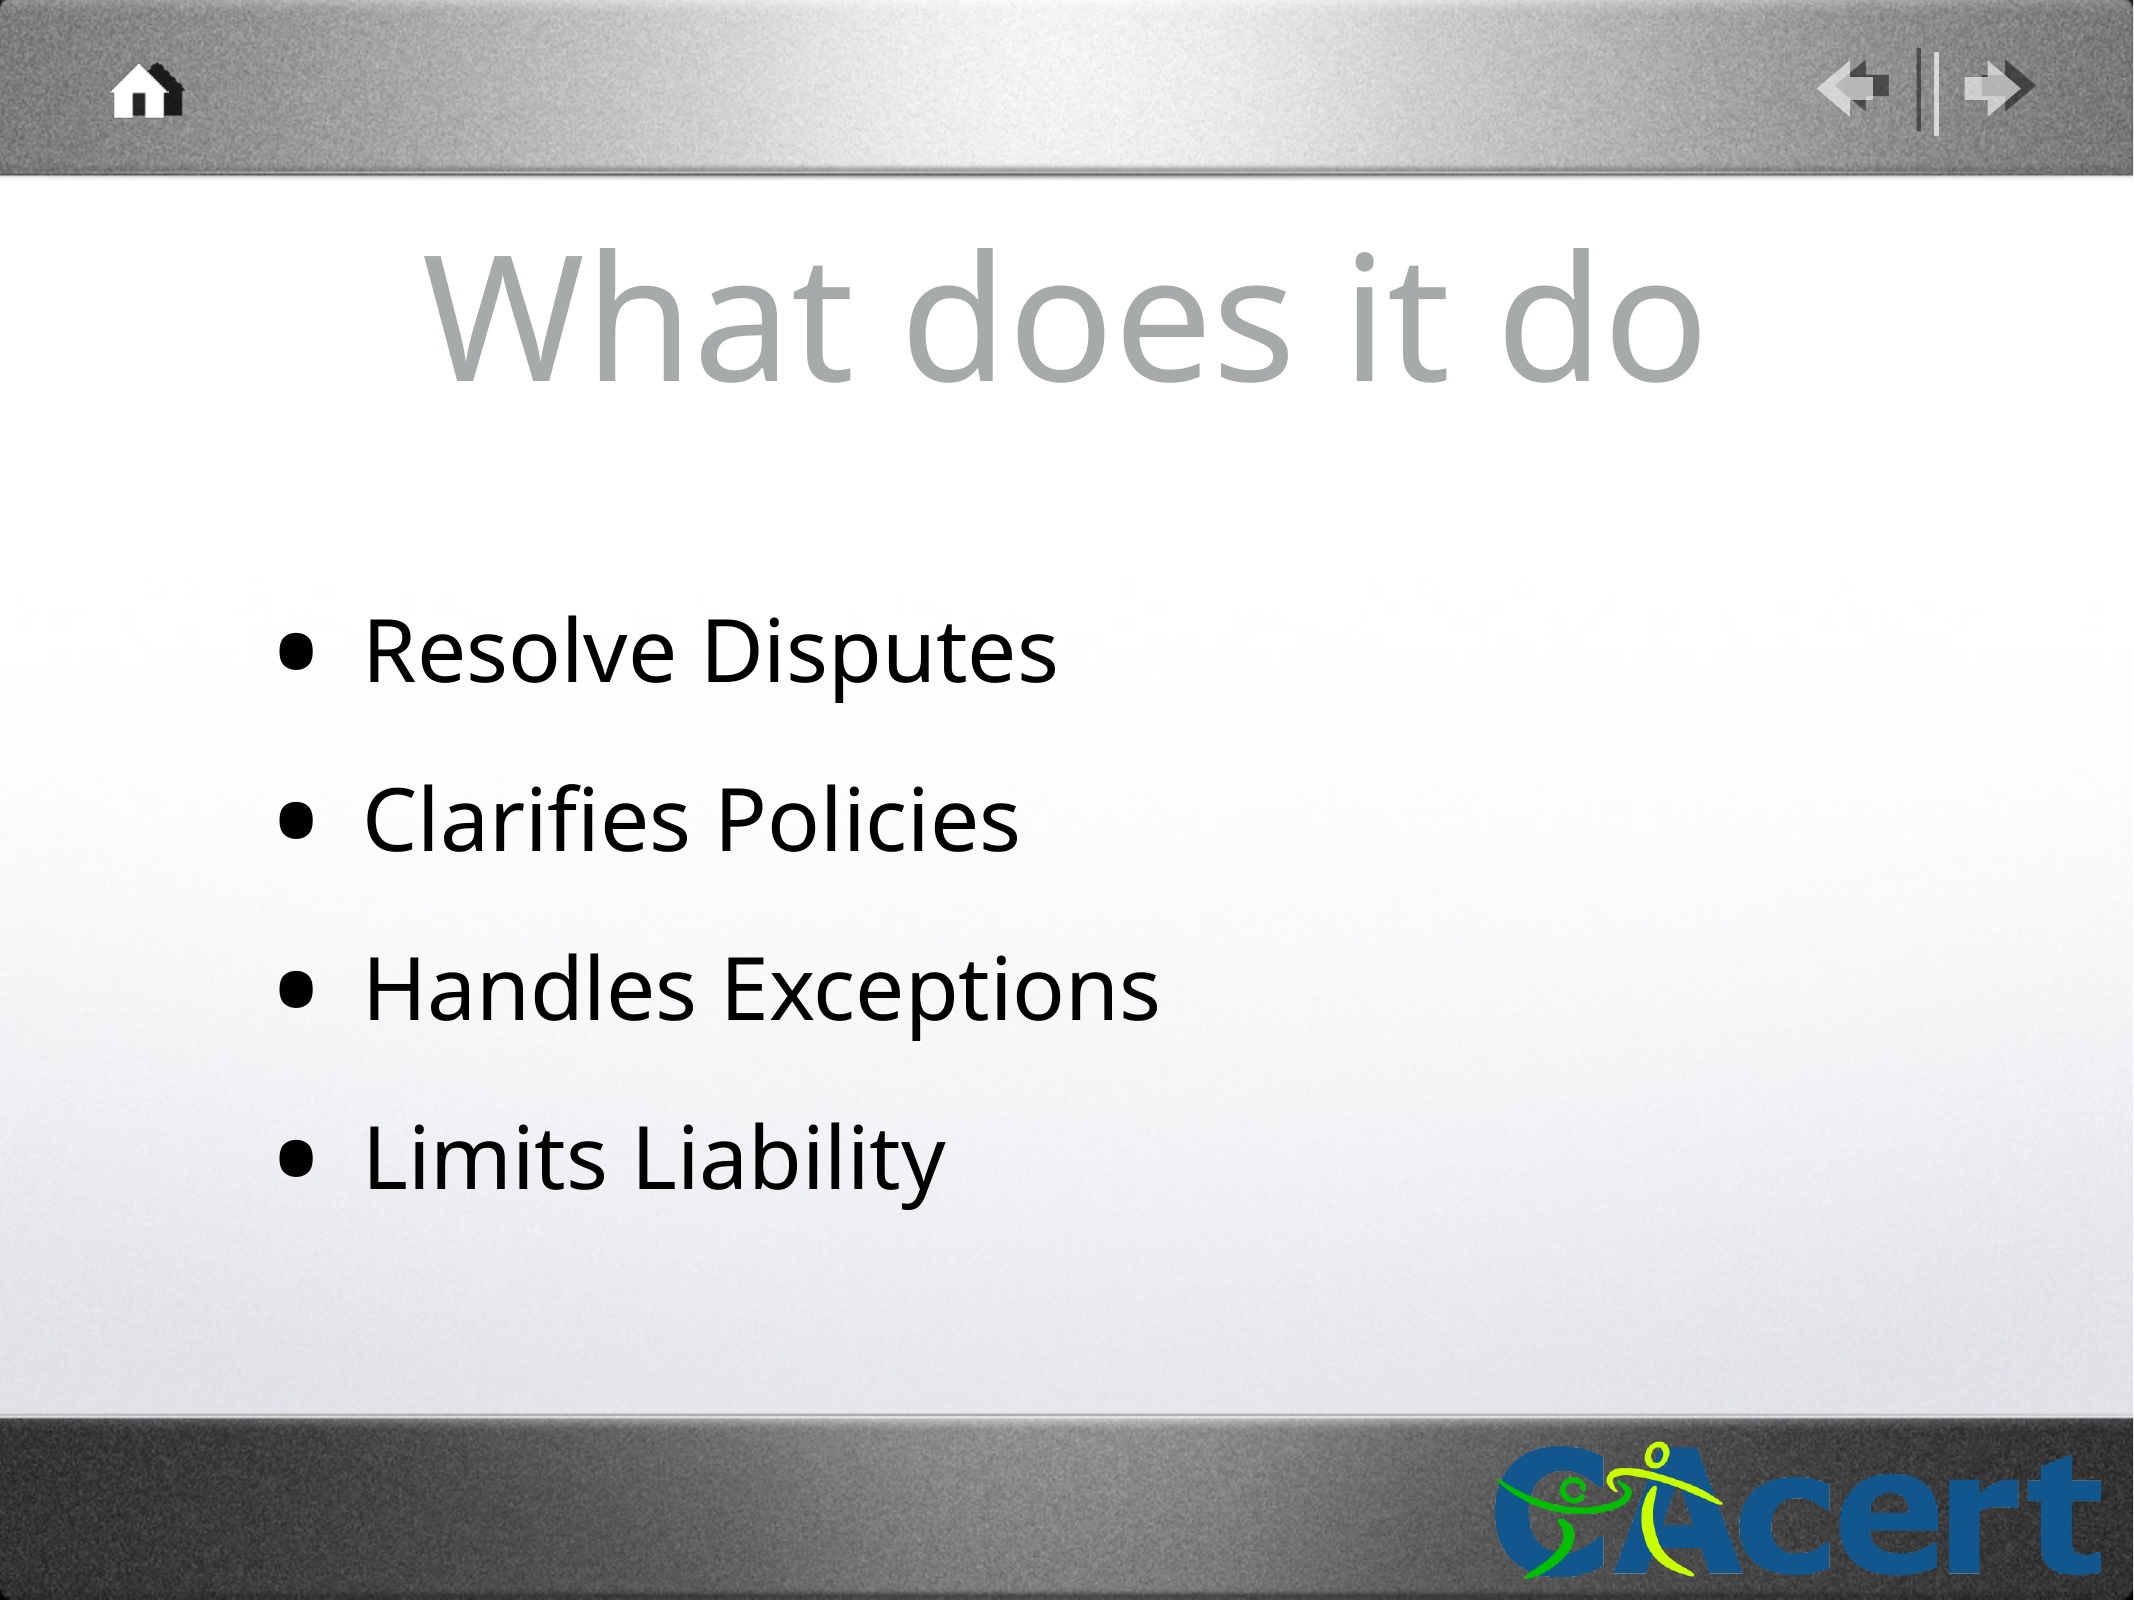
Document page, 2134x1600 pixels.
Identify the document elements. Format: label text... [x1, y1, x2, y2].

list Resolve Disputes Clarifies Policies Handles Exceptions Limits Liability [208, 433, 1925, 1371]
title What does it do [208, 185, 1925, 433]
picture [0, 0, 2134, 1600]
